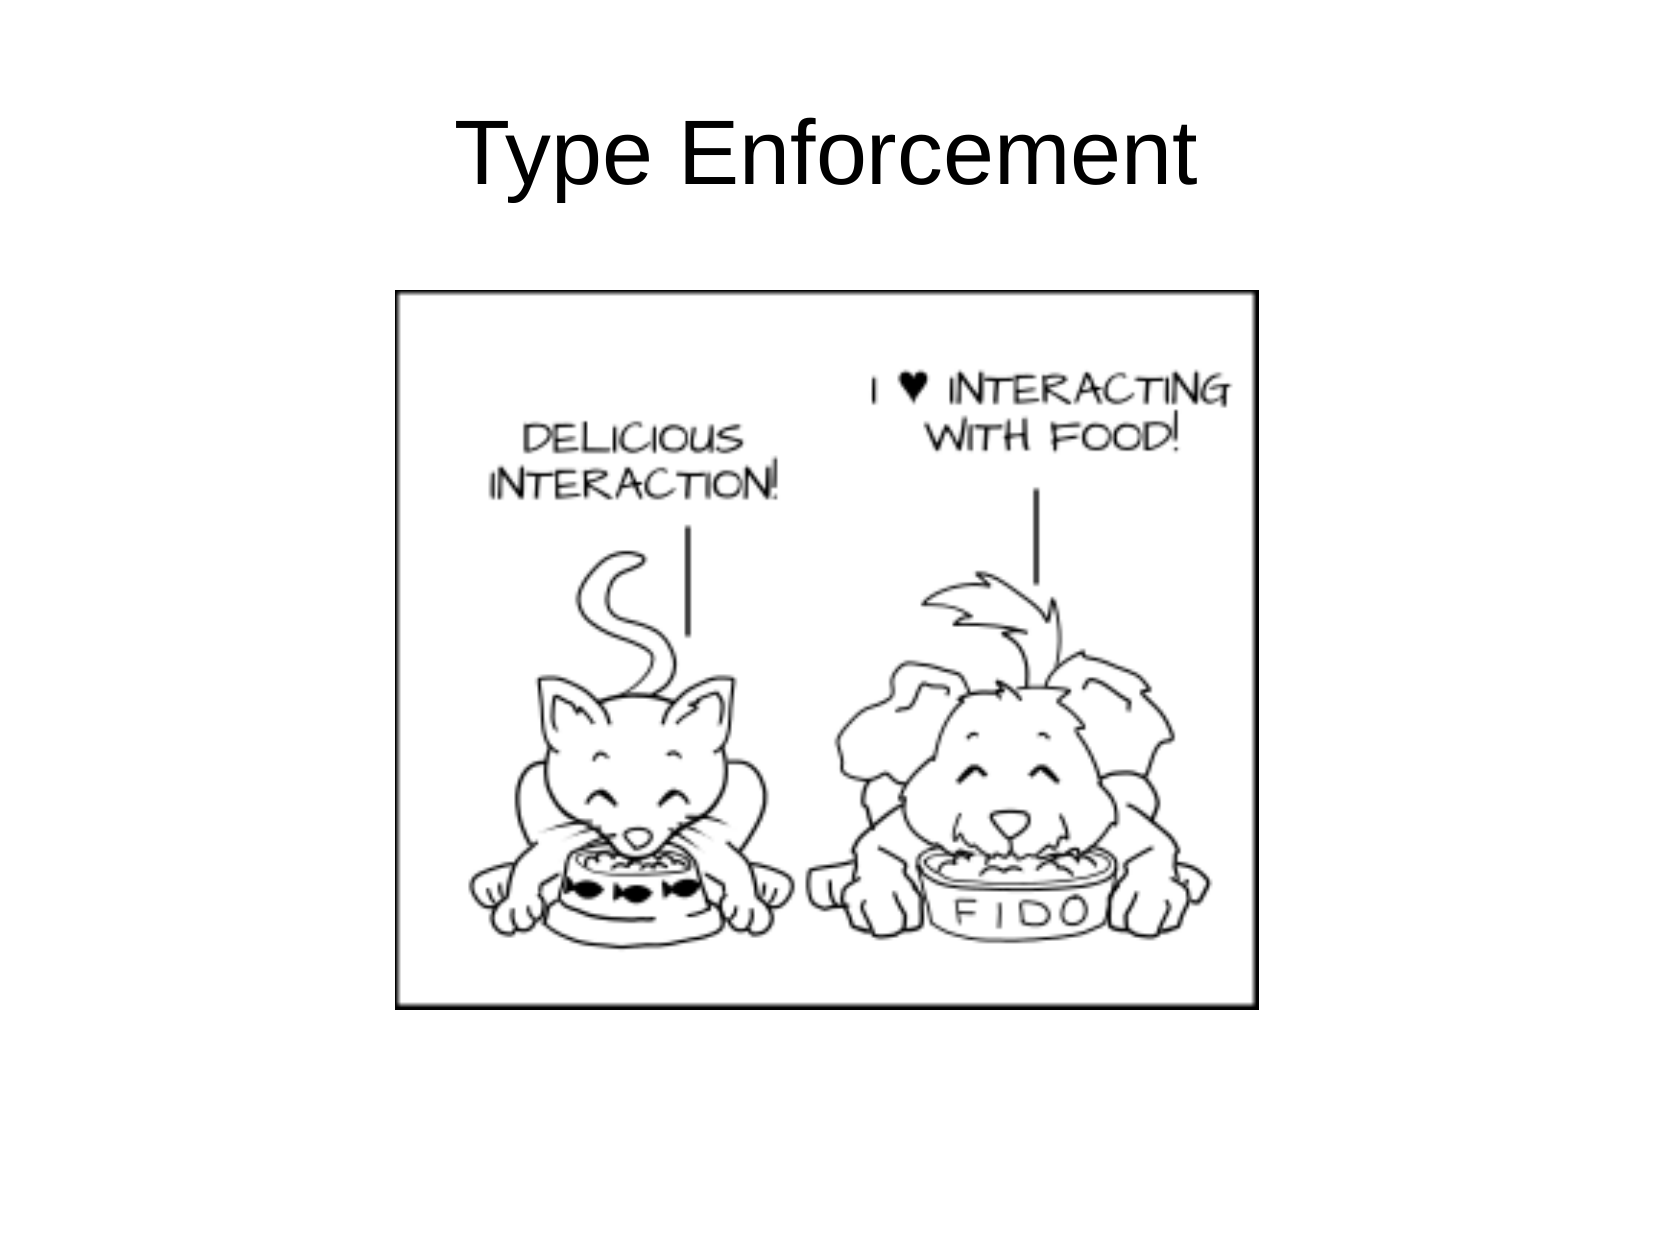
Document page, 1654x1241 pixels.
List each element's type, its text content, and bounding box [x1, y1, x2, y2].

picture [395, 290, 1259, 1010]
title Type Enforcement [82, 49, 1571, 257]
